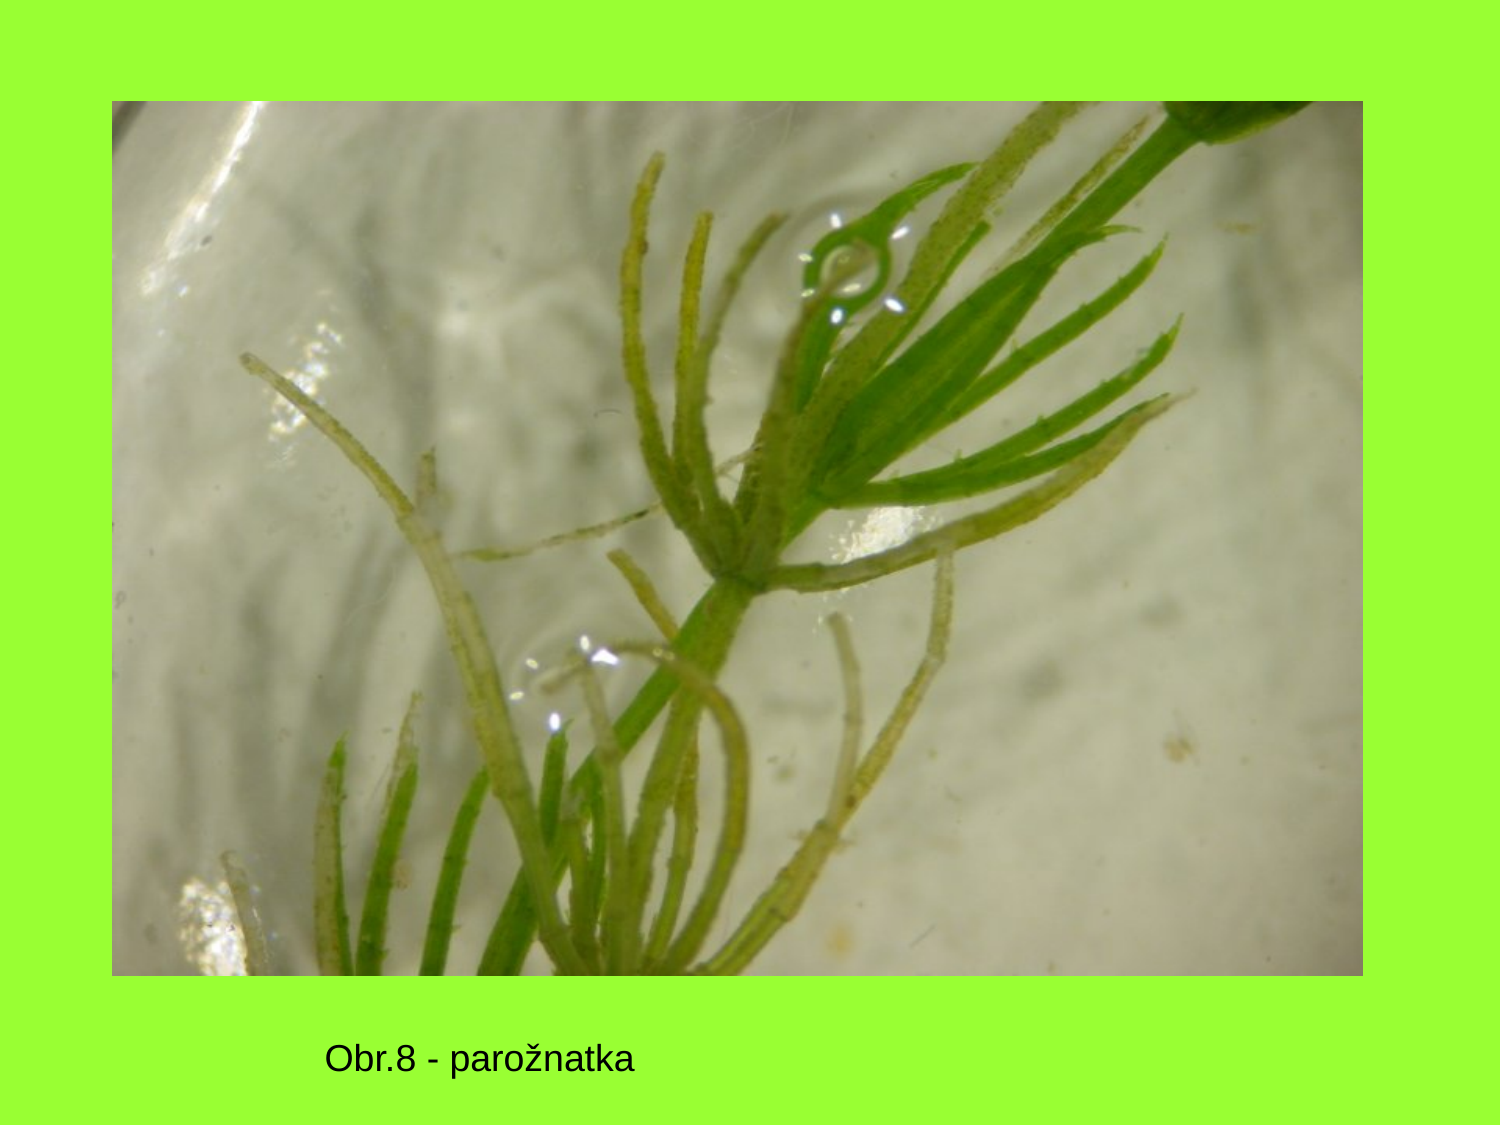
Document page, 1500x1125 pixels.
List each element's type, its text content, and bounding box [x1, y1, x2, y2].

picture [112, 101, 1363, 976]
text_box Obr.8 - parožnatka [309, 1026, 653, 1087]
